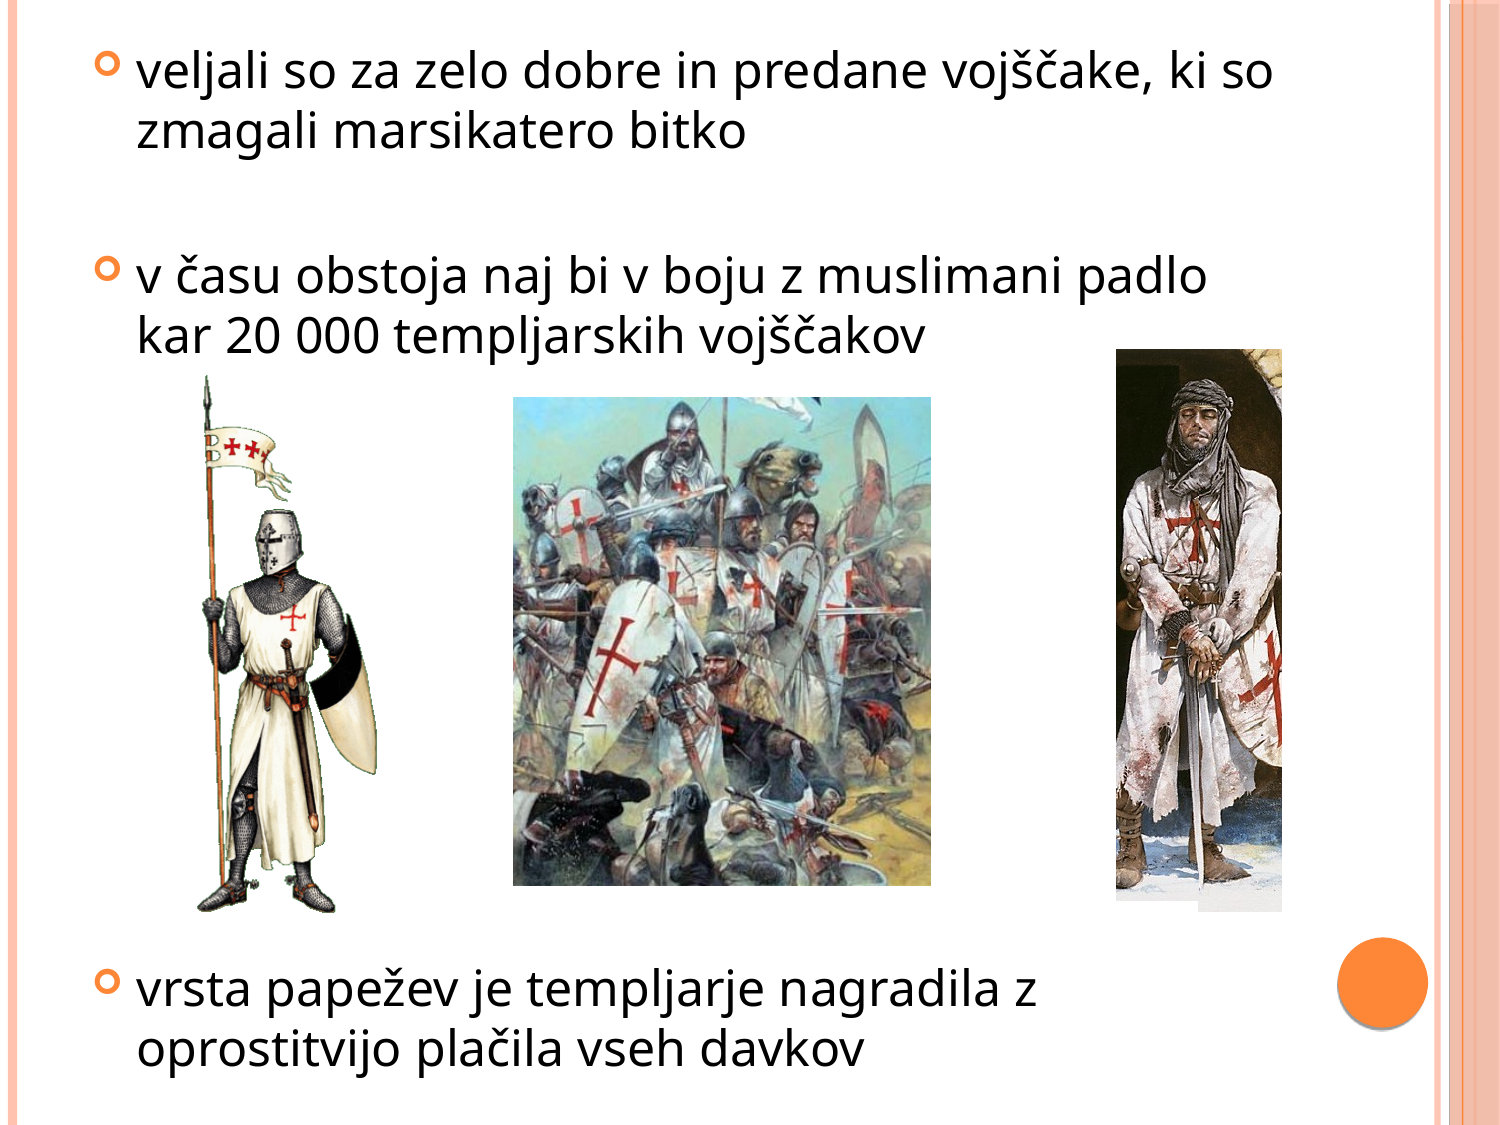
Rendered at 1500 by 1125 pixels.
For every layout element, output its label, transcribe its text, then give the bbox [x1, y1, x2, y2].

picture [513, 397, 931, 886]
picture [183, 373, 386, 918]
list veljali so za zelo dobre in predane vojščake, ki so zmagali marsikatero bitko v času obstoja naj bi v boju z muslimani padlo kar 20 000 templjarskih vojščakov vrsta papežev je templjarje nagradila z oprostitvijo plačila vseh davkov [76, 31, 1302, 1125]
picture [1116, 349, 1282, 912]
